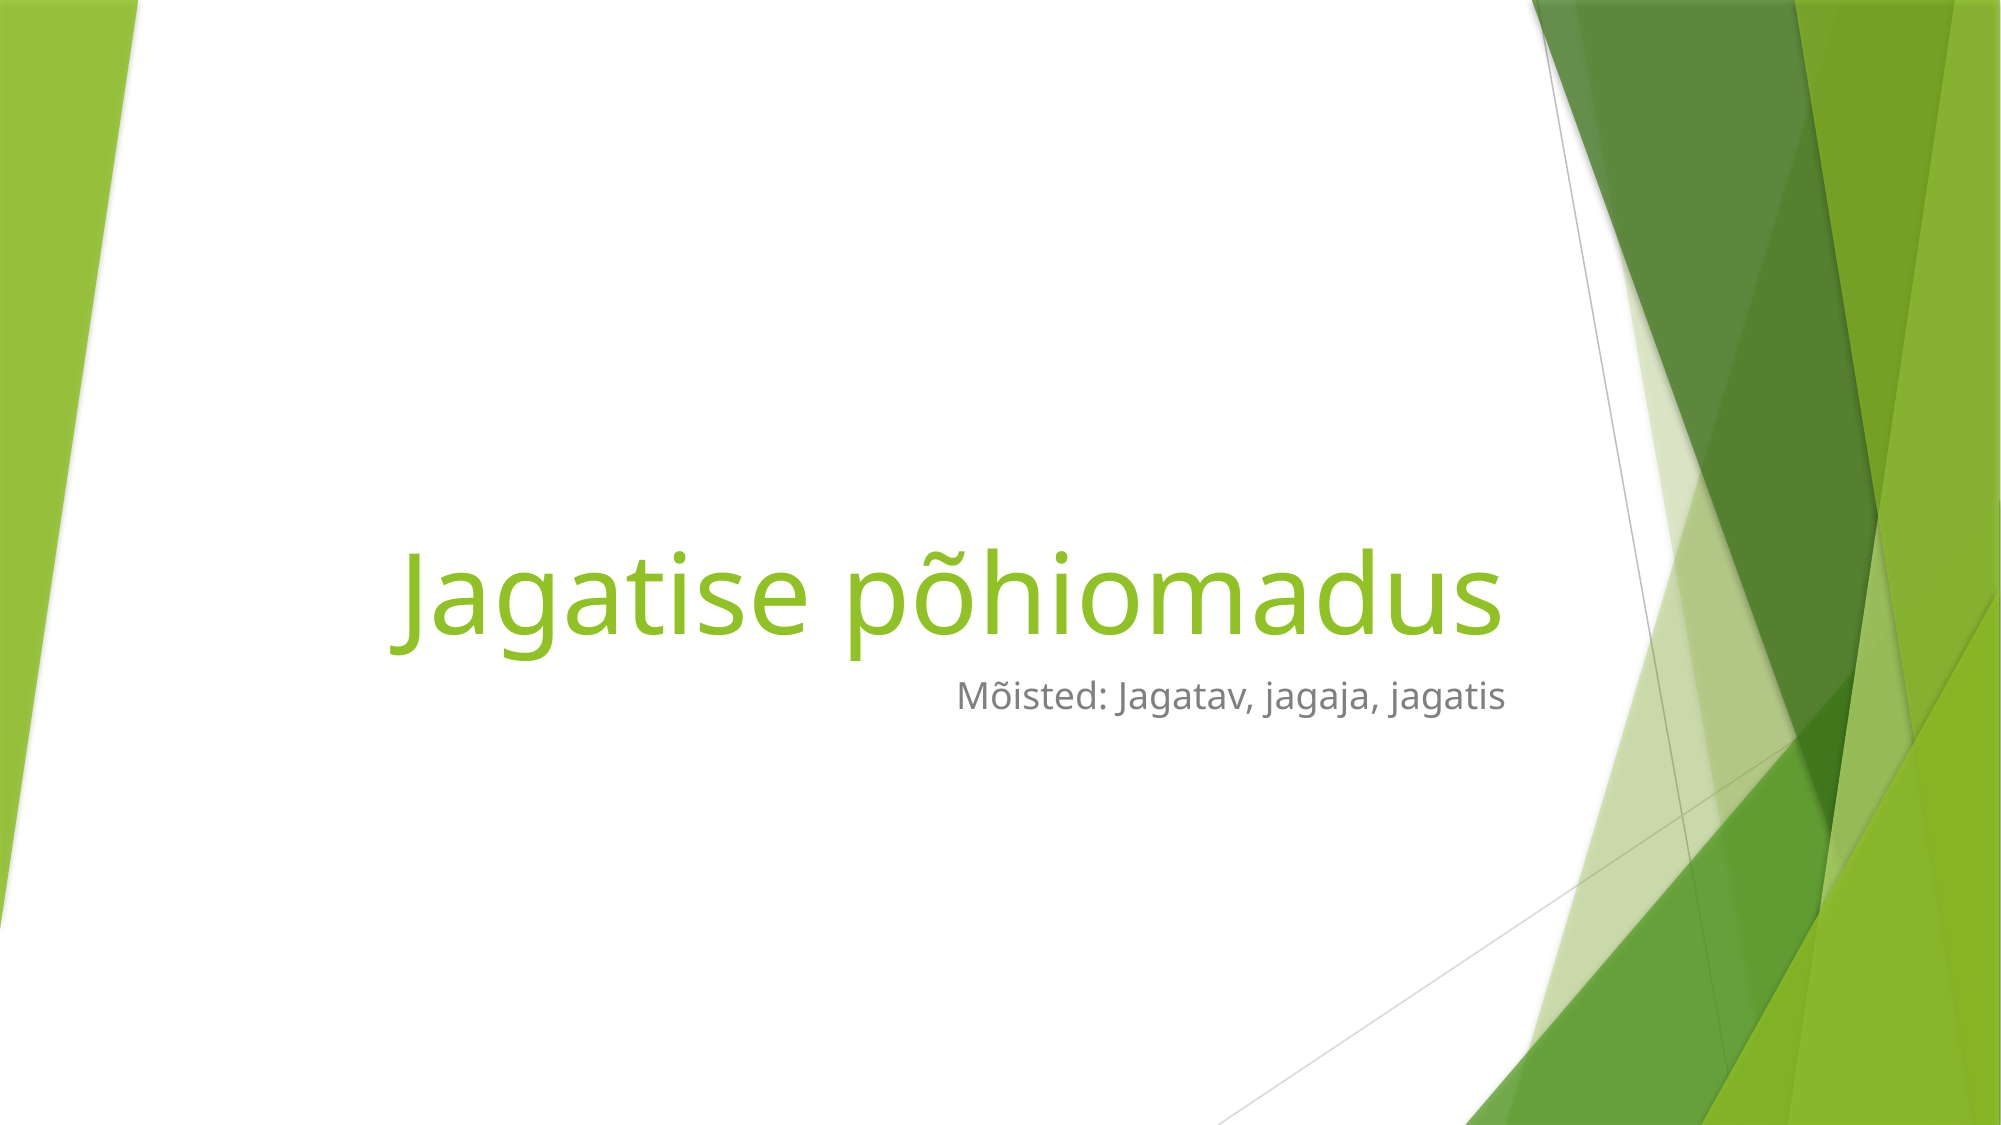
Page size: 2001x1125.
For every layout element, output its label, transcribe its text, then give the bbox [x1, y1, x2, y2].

subtitle Mõisted: Jagatav, jagaja, jagatis [247, 664, 1522, 845]
title Jagatise põhiomadus [247, 394, 1522, 664]
